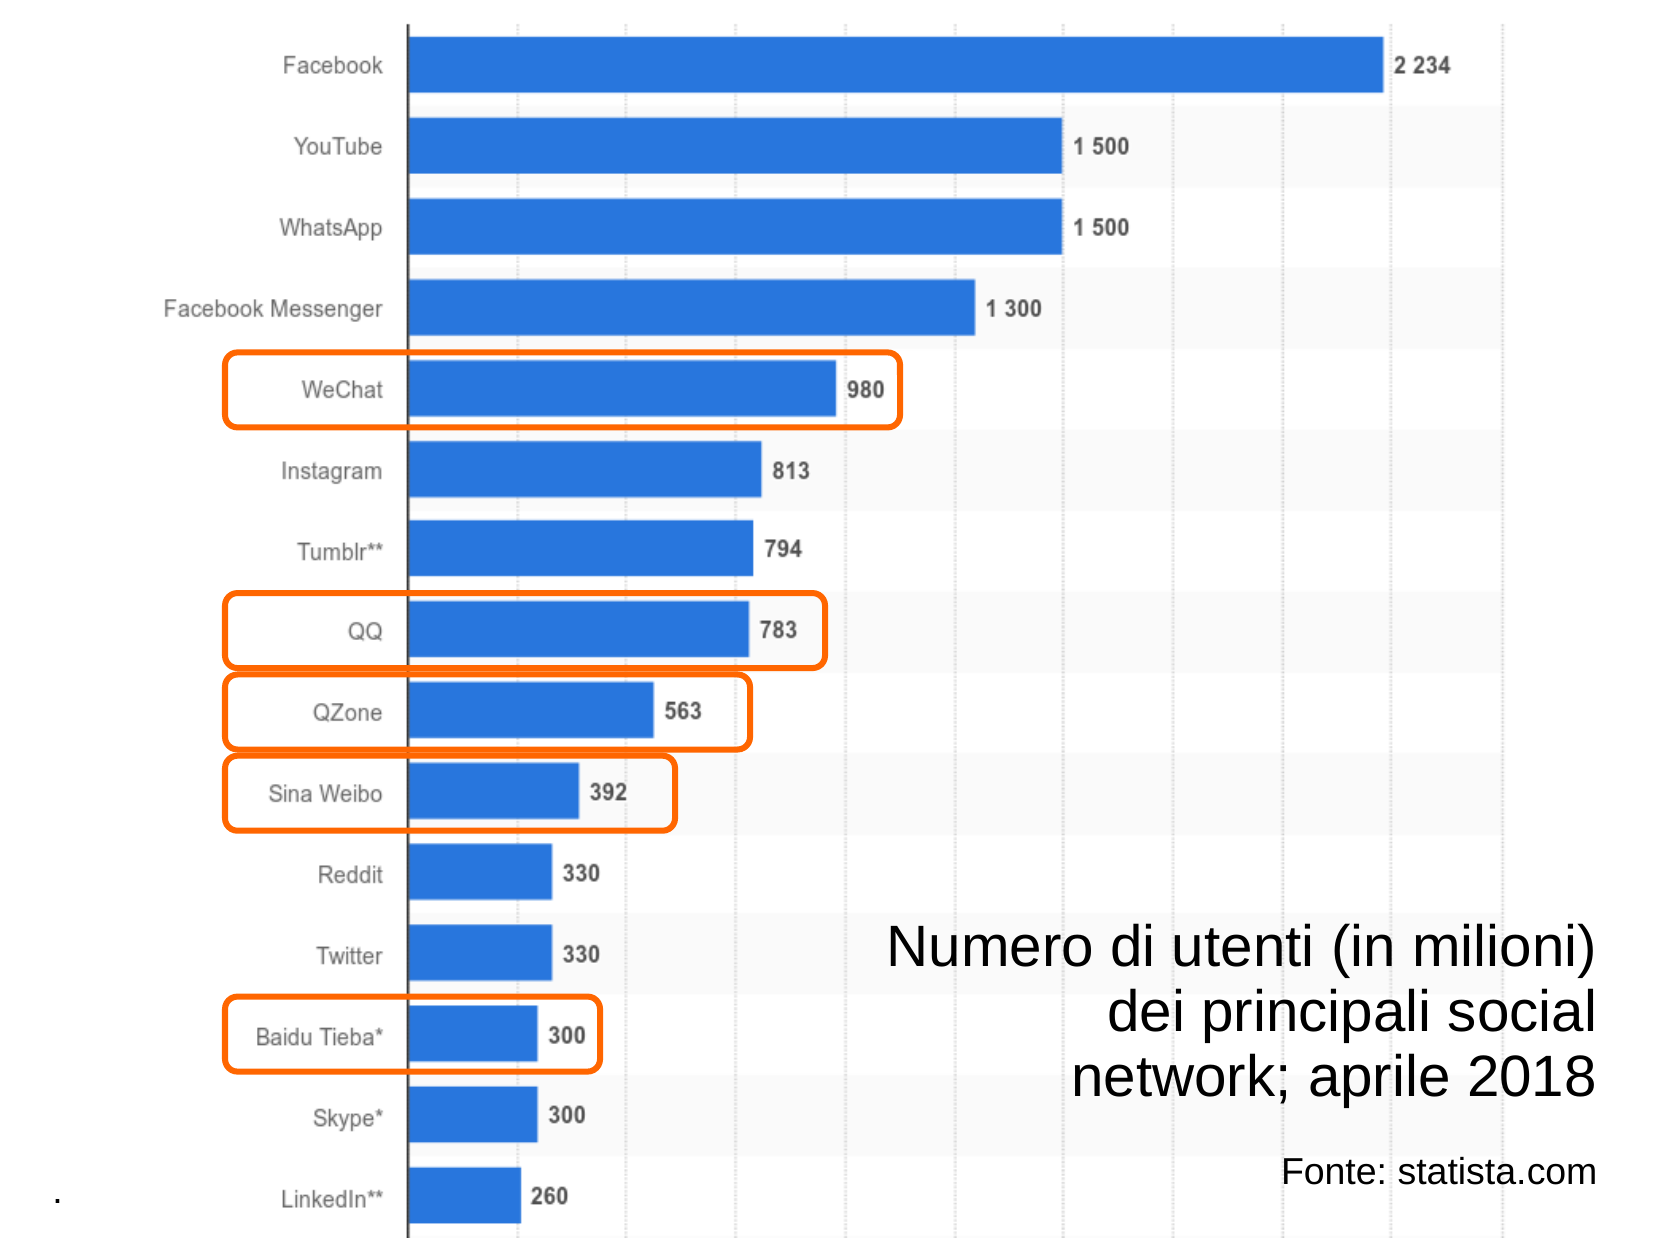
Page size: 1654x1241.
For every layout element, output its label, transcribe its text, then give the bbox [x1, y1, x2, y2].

text_box Numero di utenti (in milioni) dei principali social network; aprile 2018 Fonte: statista.com [862, 906, 1613, 1201]
picture [105, 0, 1561, 1238]
text_box . [37, 1162, 76, 1220]
